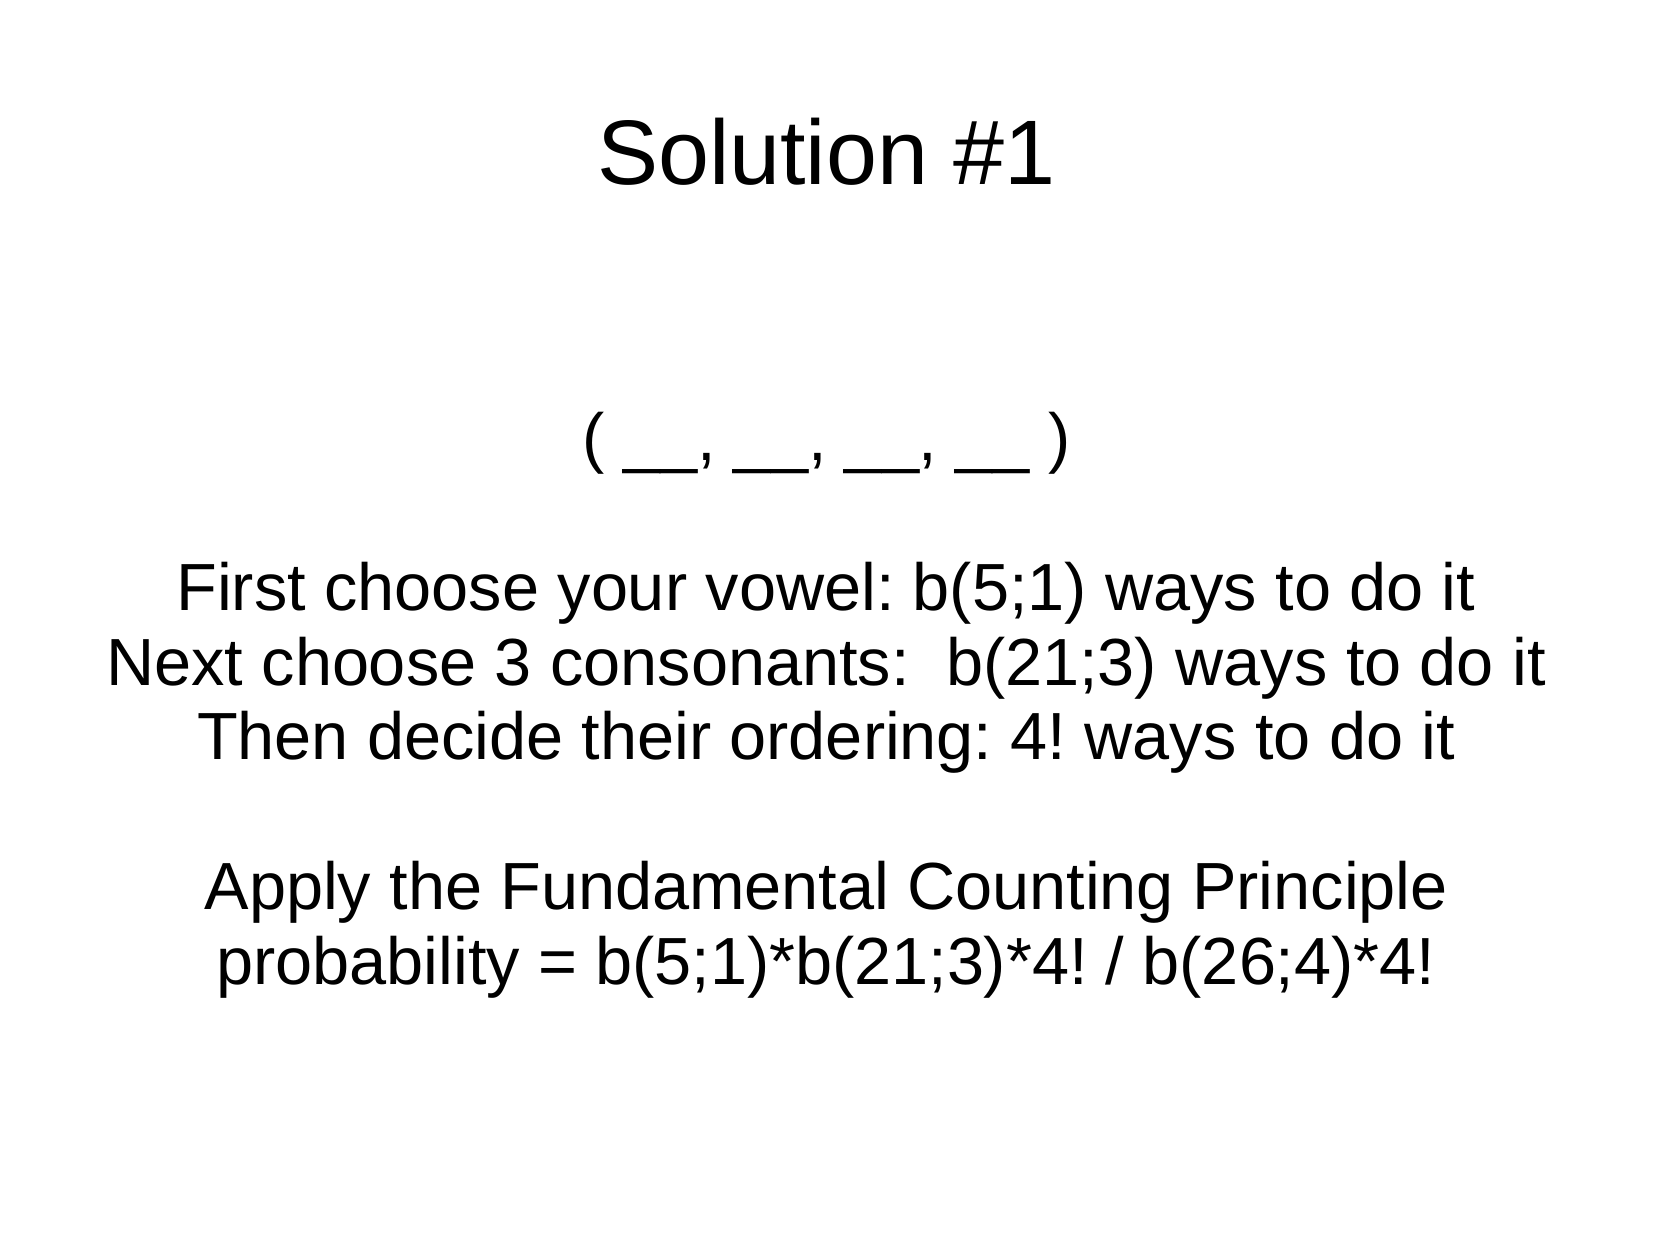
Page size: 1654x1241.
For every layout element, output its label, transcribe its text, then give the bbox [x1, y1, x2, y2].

subtitle ( __, __, __, __ ) First choose your vowel: b(5;1) ways to do it Next choose 3 consonants: b(21;3) ways to do it Then decide their ordering: 4! ways to do it Apply the Fundamental Counting Principle probability = b(5;1)*b(21;3)*4! / b(26;4)*4! [82, 297, 1571, 1102]
title Solution #1 [82, 56, 1571, 250]
